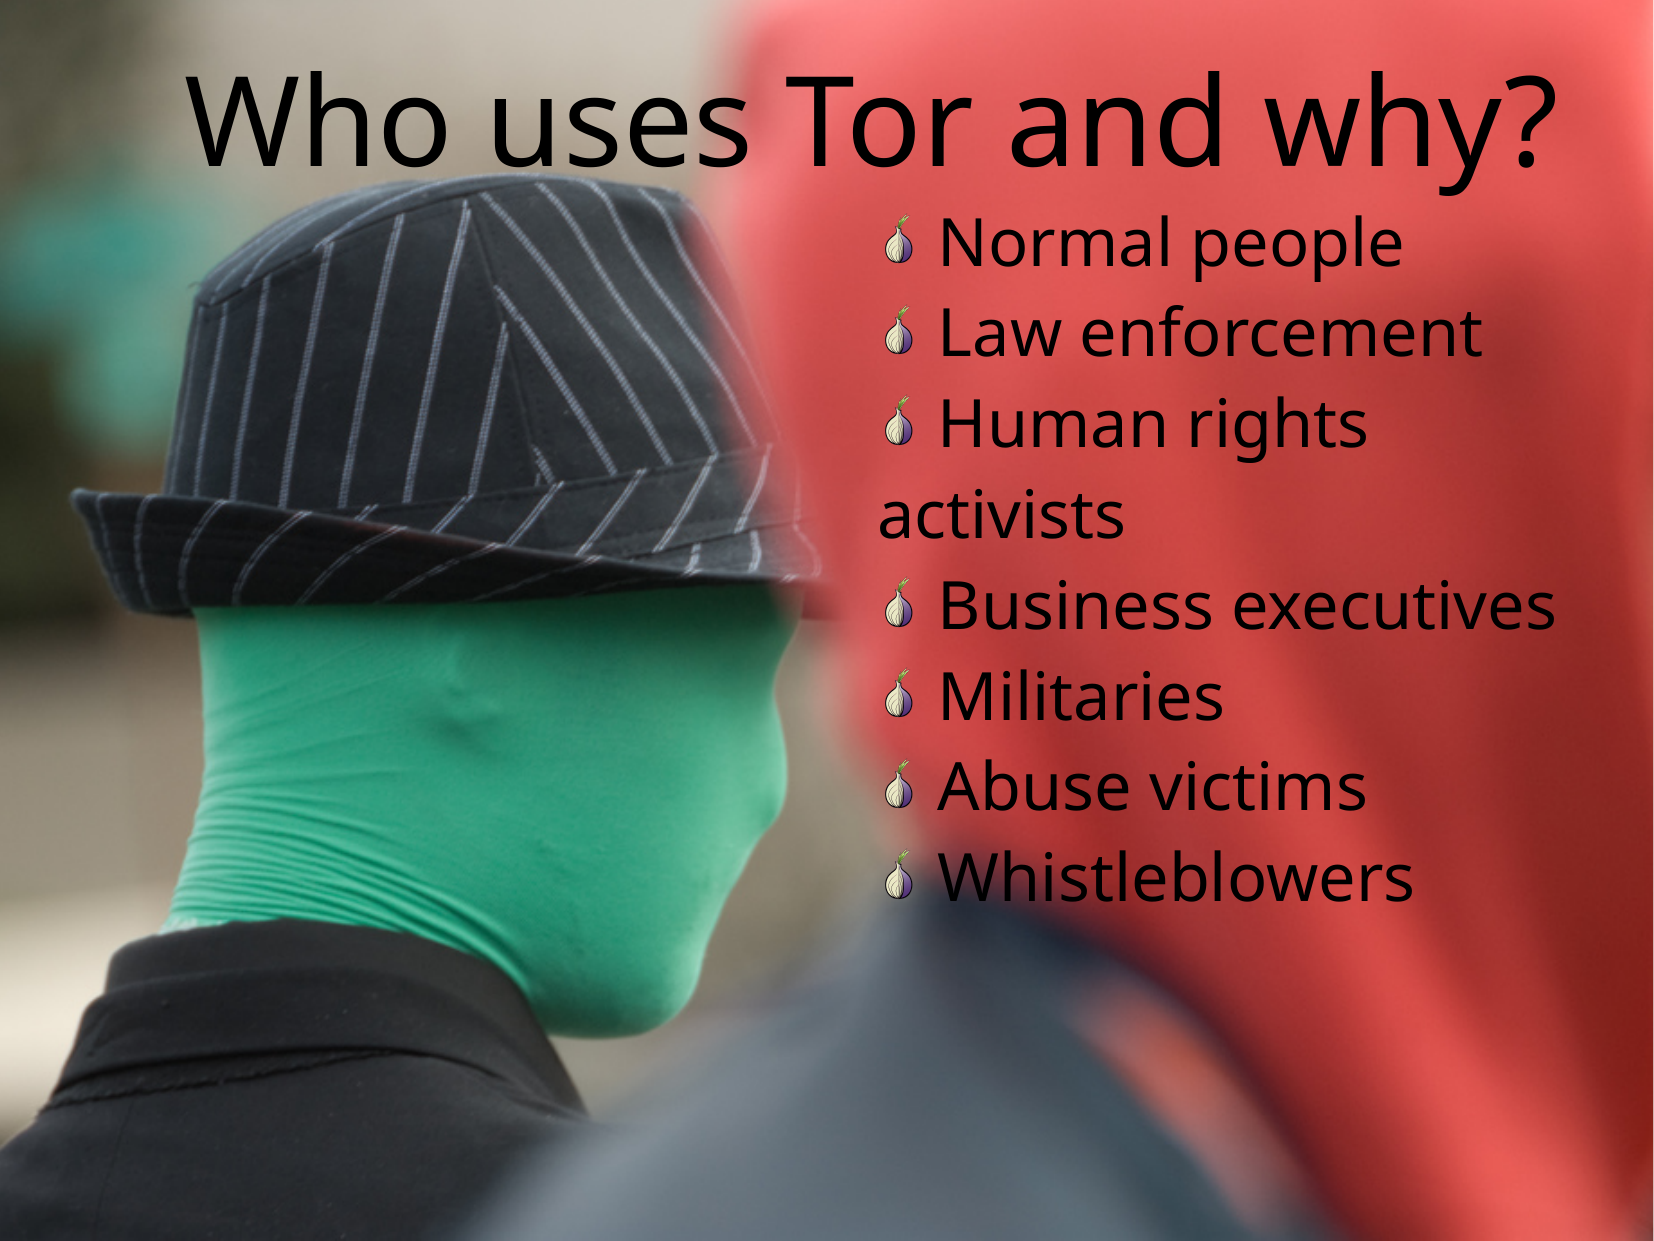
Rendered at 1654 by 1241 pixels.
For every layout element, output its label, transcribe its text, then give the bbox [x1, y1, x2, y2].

text_box Who uses Tor and why? [169, 25, 1498, 184]
text_box Normal people Law enforcement Human rights activists Business executives Militaries Abuse victims Whistleblowers [862, 187, 1576, 1051]
picture [0, 0, 1654, 1241]
